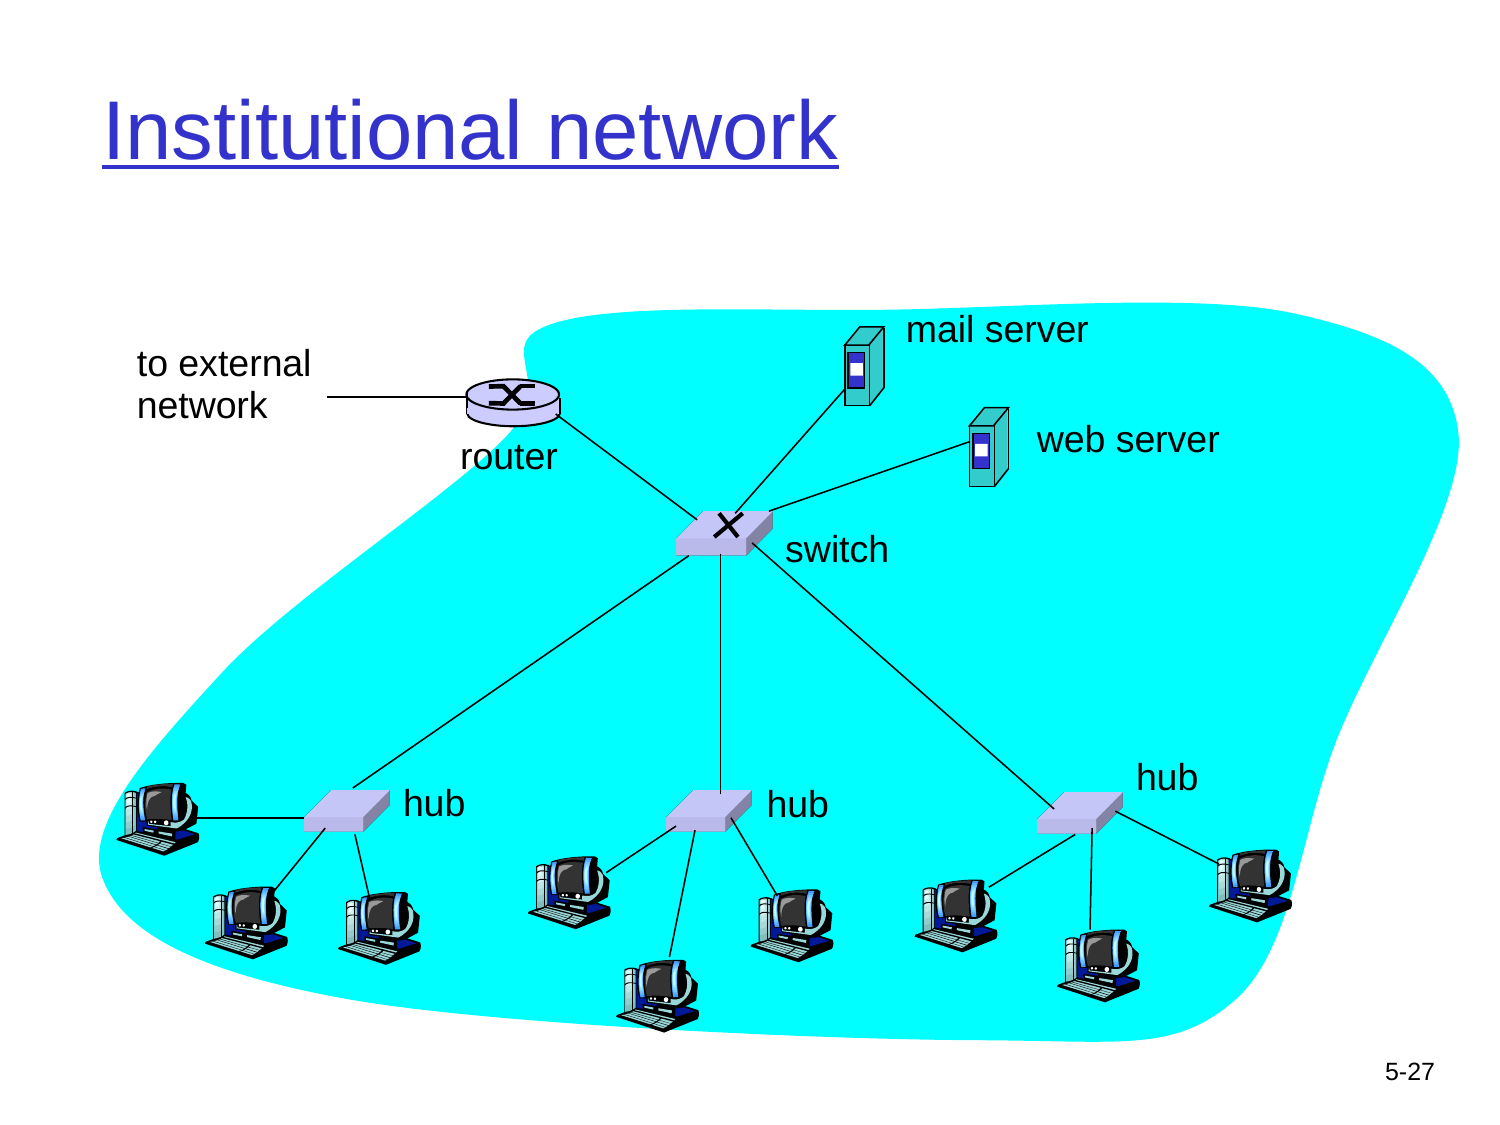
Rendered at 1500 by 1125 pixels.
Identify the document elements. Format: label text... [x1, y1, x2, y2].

text_box hub [1121, 748, 1214, 807]
picture [750, 888, 835, 963]
text_box switch [770, 520, 905, 579]
picture [338, 891, 423, 965]
title Institutional network [87, 37, 1363, 225]
text_box to external network [122, 334, 327, 435]
picture [204, 885, 290, 960]
text_box [98, 302, 1459, 1042]
text_box hub [388, 774, 483, 832]
text_box mail server [891, 301, 1104, 359]
picture [616, 959, 701, 1033]
text_box hub [751, 776, 844, 834]
text_box router [445, 427, 573, 486]
picture [914, 878, 999, 953]
picture [1209, 848, 1294, 923]
picture [116, 782, 201, 856]
text_box web server [1022, 410, 1235, 469]
picture [1057, 928, 1142, 1003]
picture [527, 855, 612, 930]
